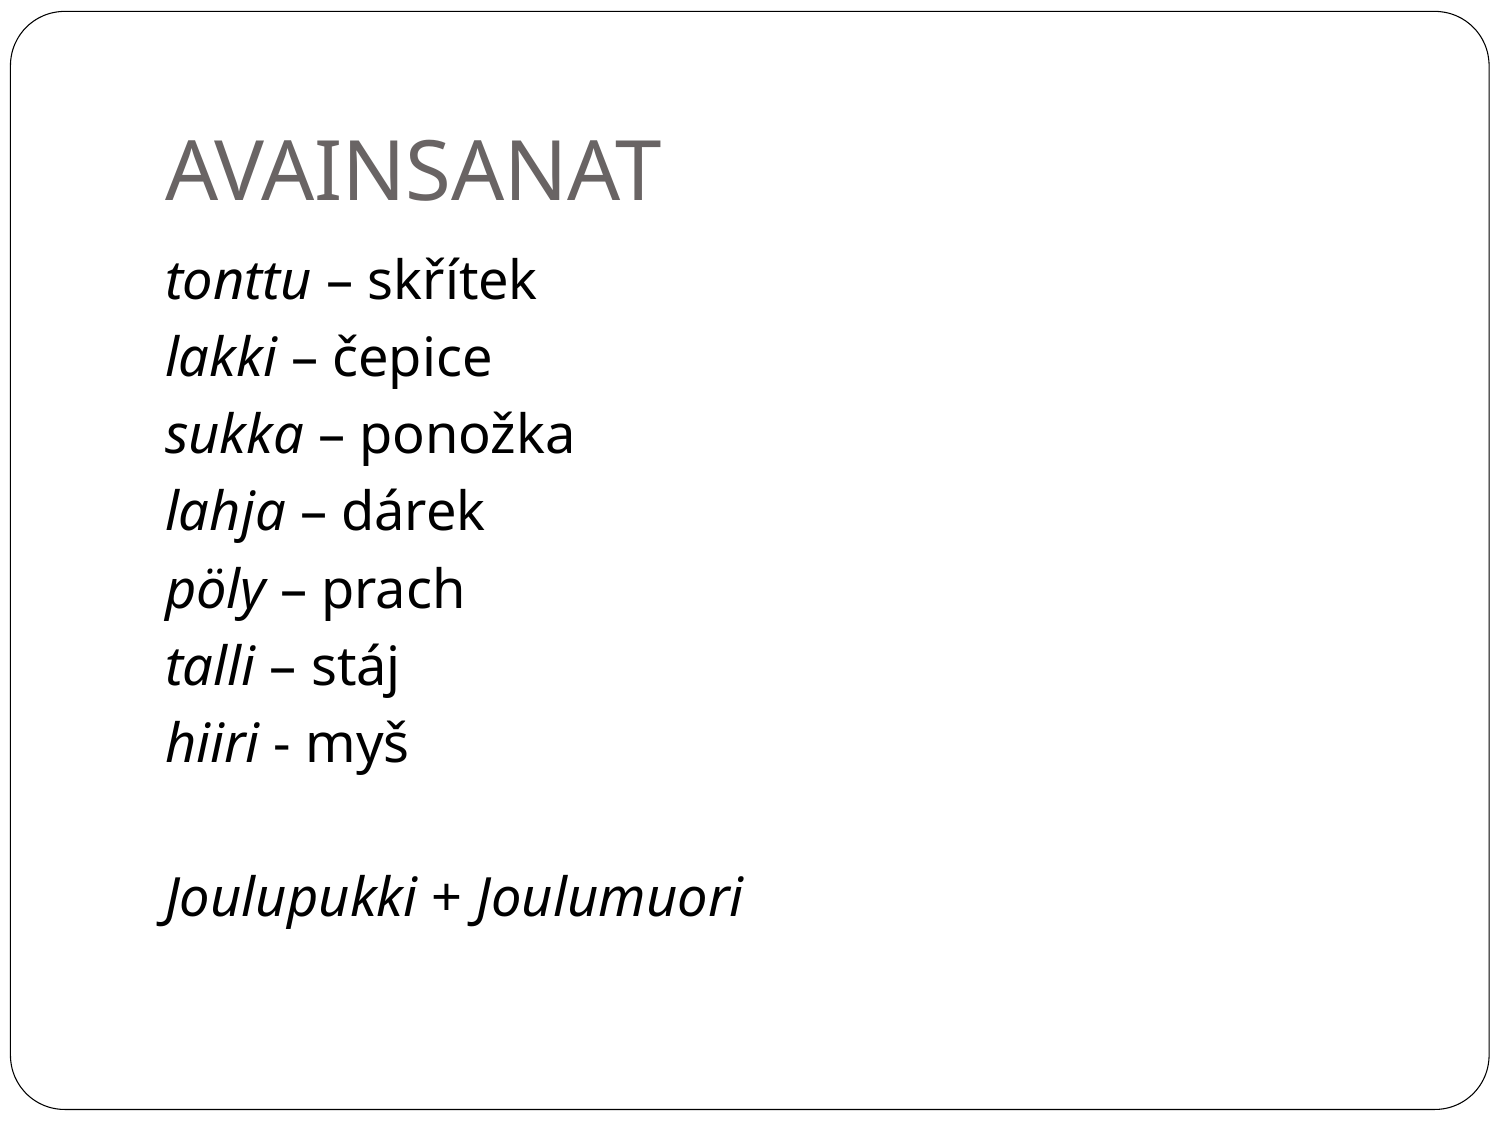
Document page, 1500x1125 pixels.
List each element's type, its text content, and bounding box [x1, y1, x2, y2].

list tonttu – skřítek lakki – čepice sukka – ponožka lahja – dárek pöly – prach talli – stáj hiiri - myš Joulupukki + Joulumuori [150, 237, 1426, 1071]
title AVAINSANAT [150, 45, 1426, 233]
